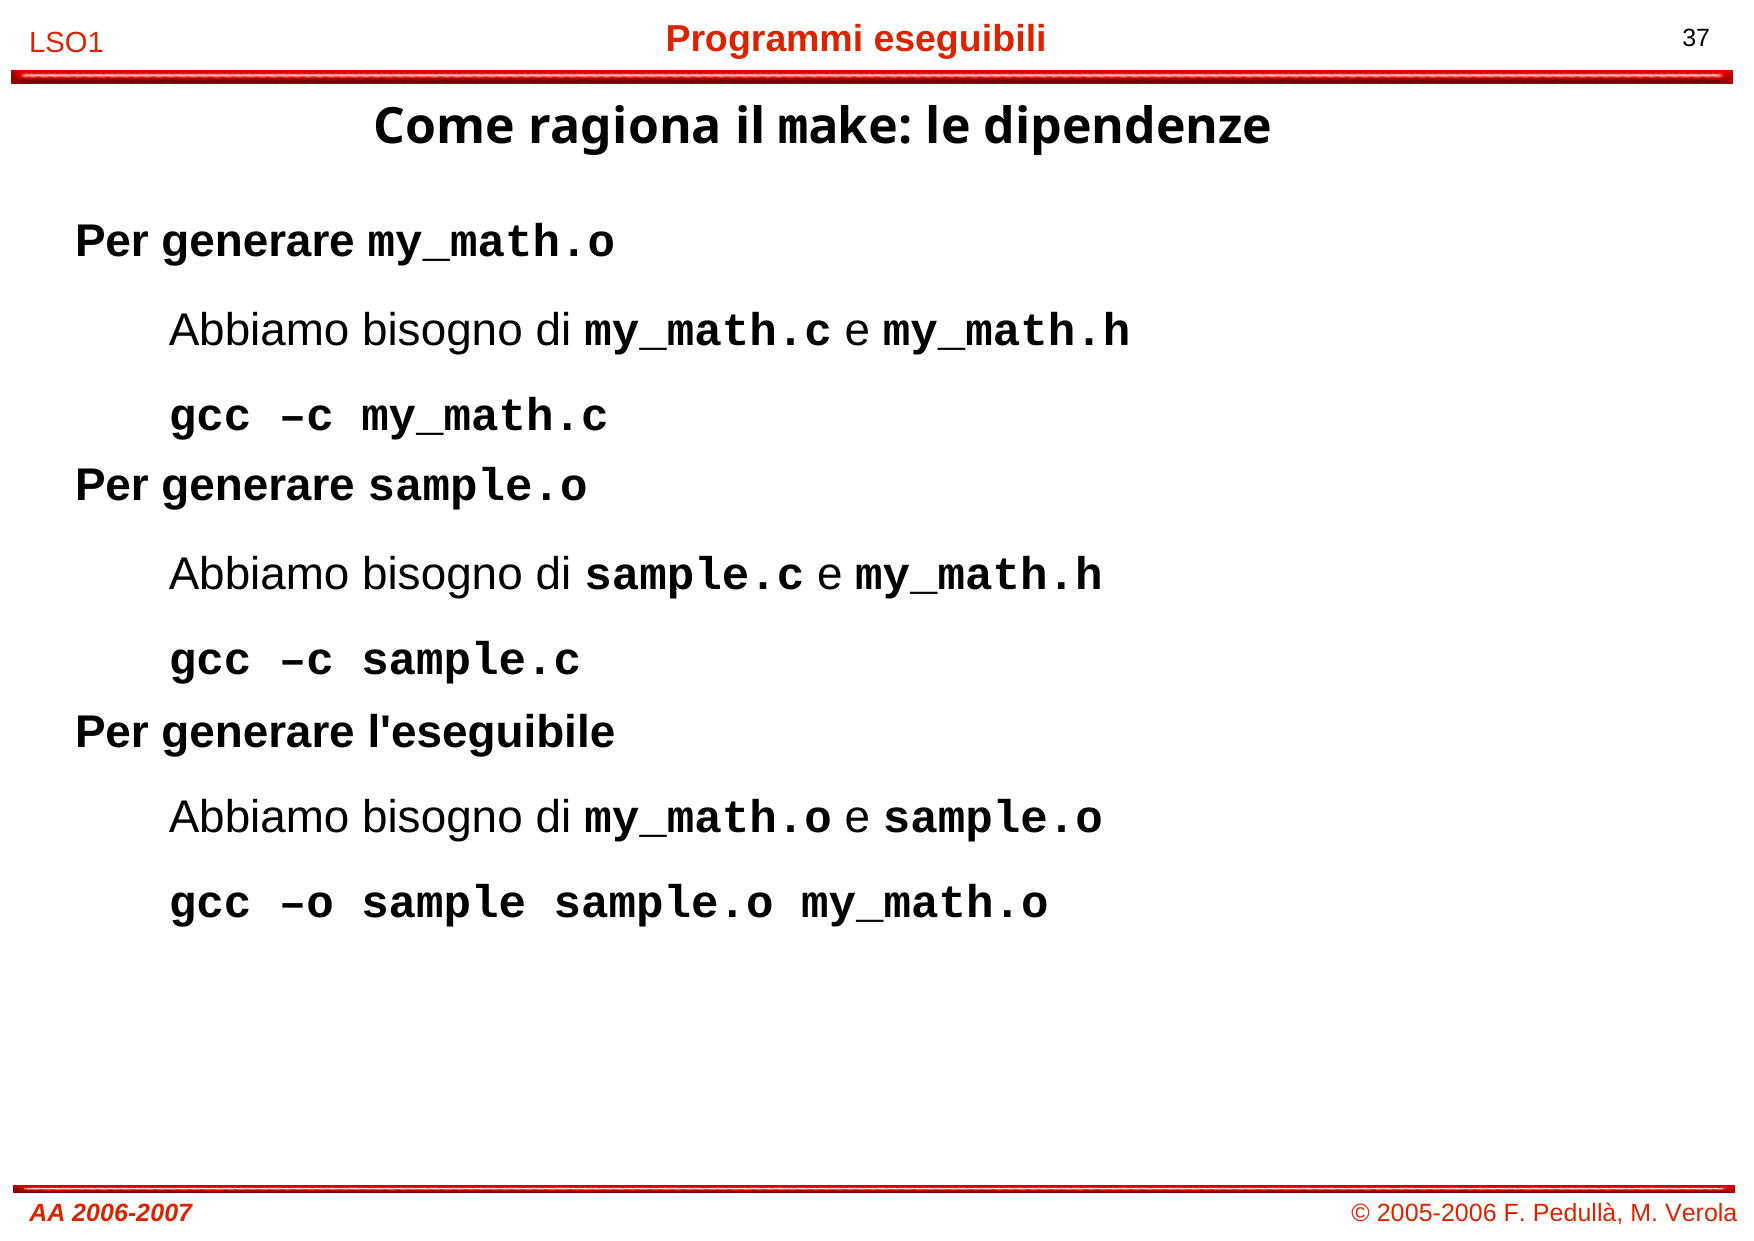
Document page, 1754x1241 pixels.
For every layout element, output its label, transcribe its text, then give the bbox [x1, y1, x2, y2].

picture [13, 1185, 1735, 1193]
title Come ragiona il make: le dipendenze [357, 70, 1396, 182]
picture [1396, 70, 1733, 84]
list Per generare my_math.o Abbiamo bisogno di my_math.c e my_math.h gcc –c my_math.c Per generare sample.o Abbiamo bisogno di sample.c e my_math.h gcc –c sample.c Per generare l'eseguibile Abbiamo bisogno di my_math.o e sample.o gcc –o sample sample.o my_math.o [58, 206, 1670, 1016]
picture [11, 70, 357, 84]
